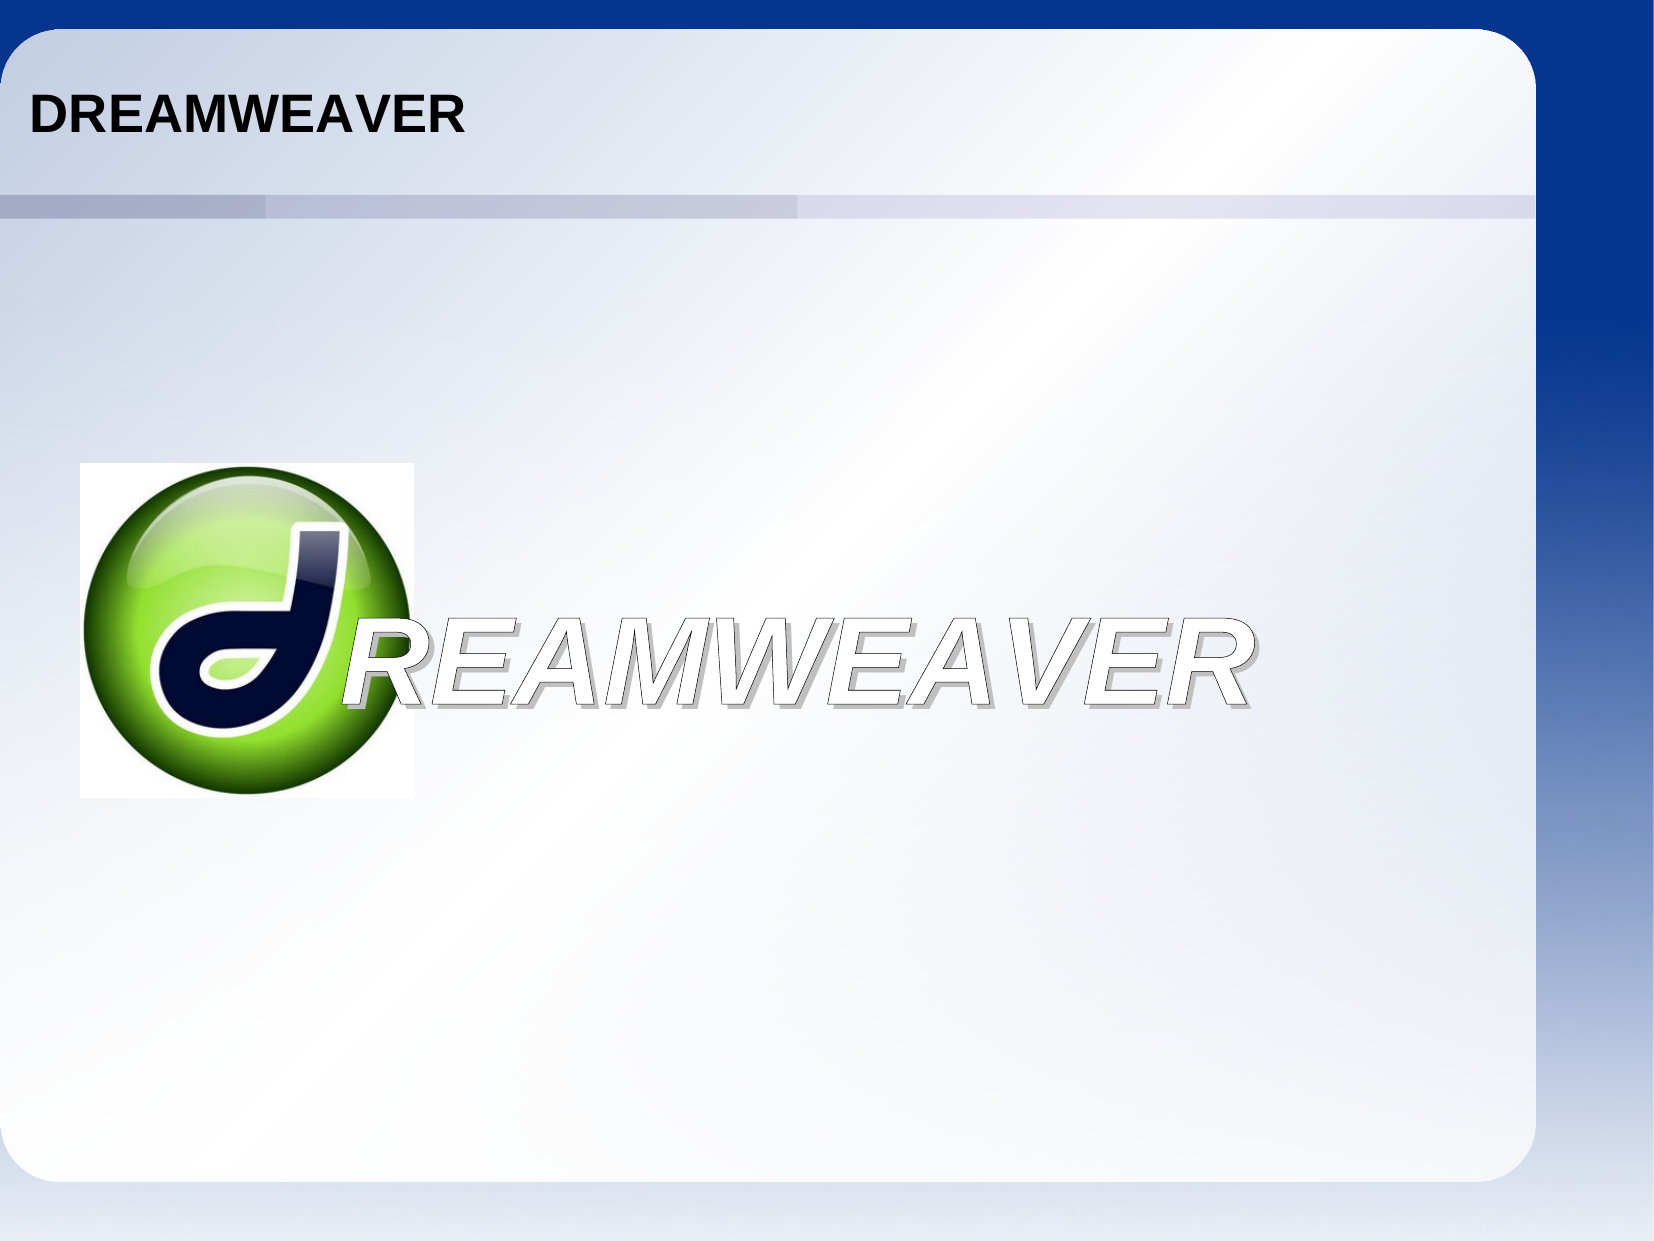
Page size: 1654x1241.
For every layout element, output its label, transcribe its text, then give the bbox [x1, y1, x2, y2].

picture [80, 463, 414, 798]
title DREAMWEAVER [29, 49, 1506, 178]
picture [0, 0, 1654, 1241]
text_box REAMWEAVER [324, 583, 1388, 739]
